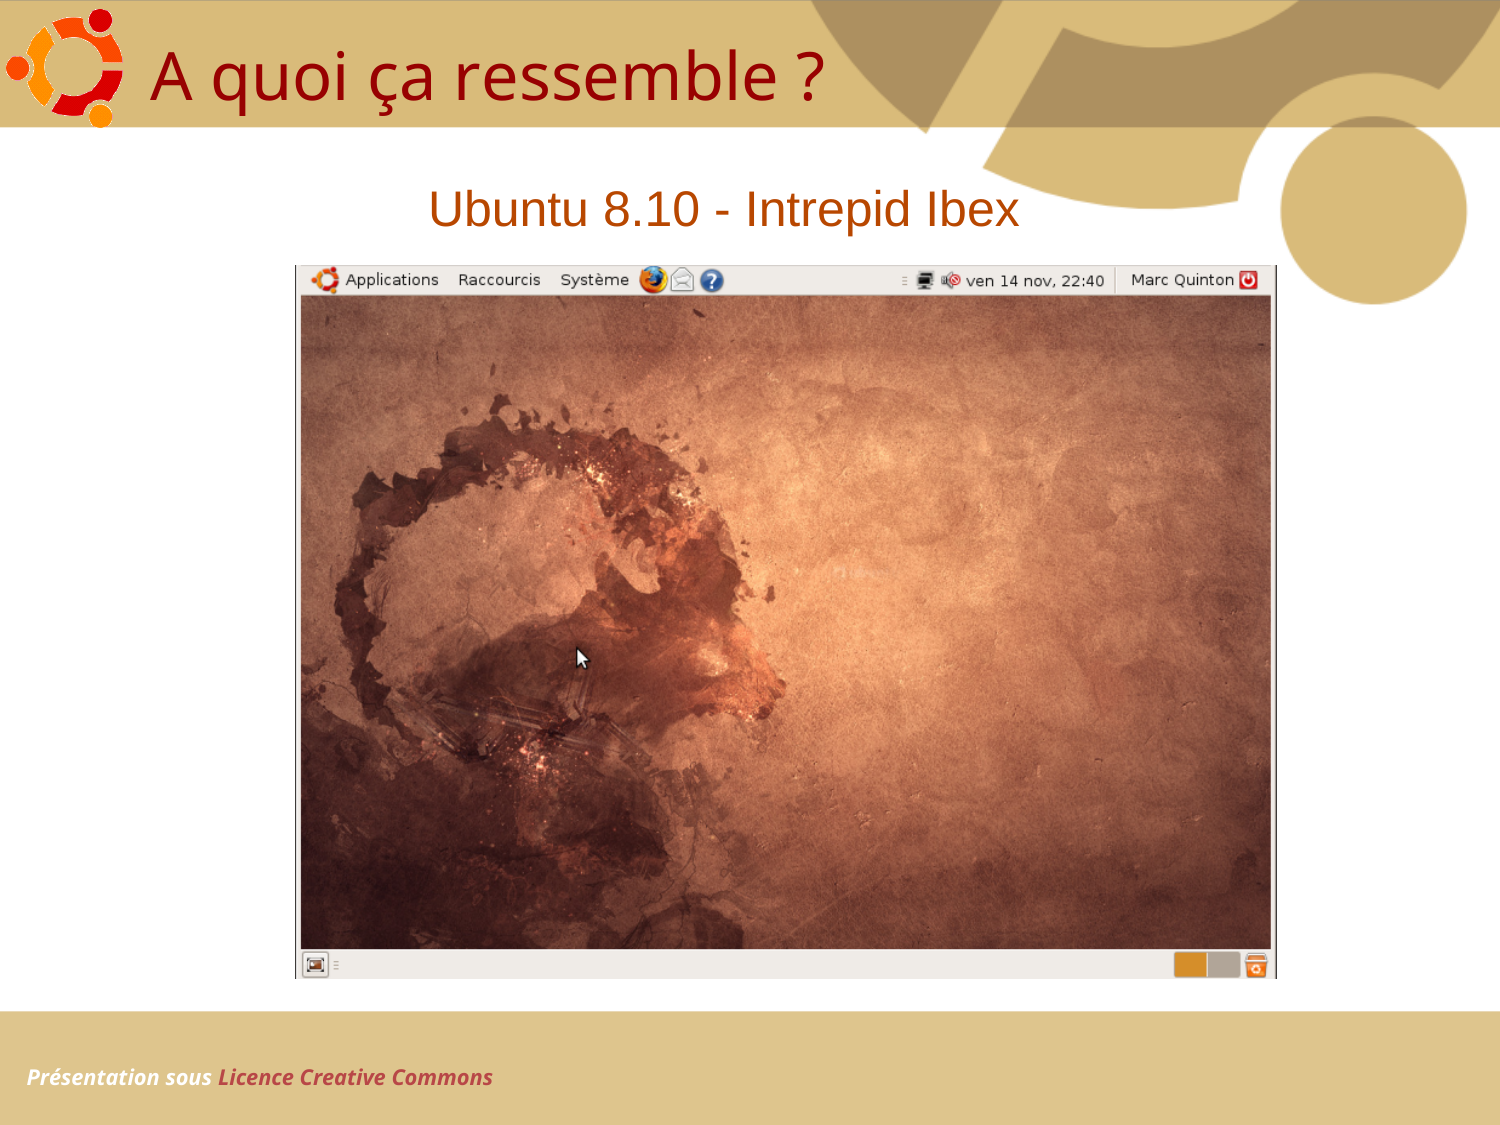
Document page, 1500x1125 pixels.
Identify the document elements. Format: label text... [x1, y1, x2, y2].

picture [0, 0, 1500, 979]
title A quoi ça ressemble ? [135, 0, 1417, 148]
text_box Ubuntu 8.10 - Intrepid Ibex [413, 177, 1063, 248]
